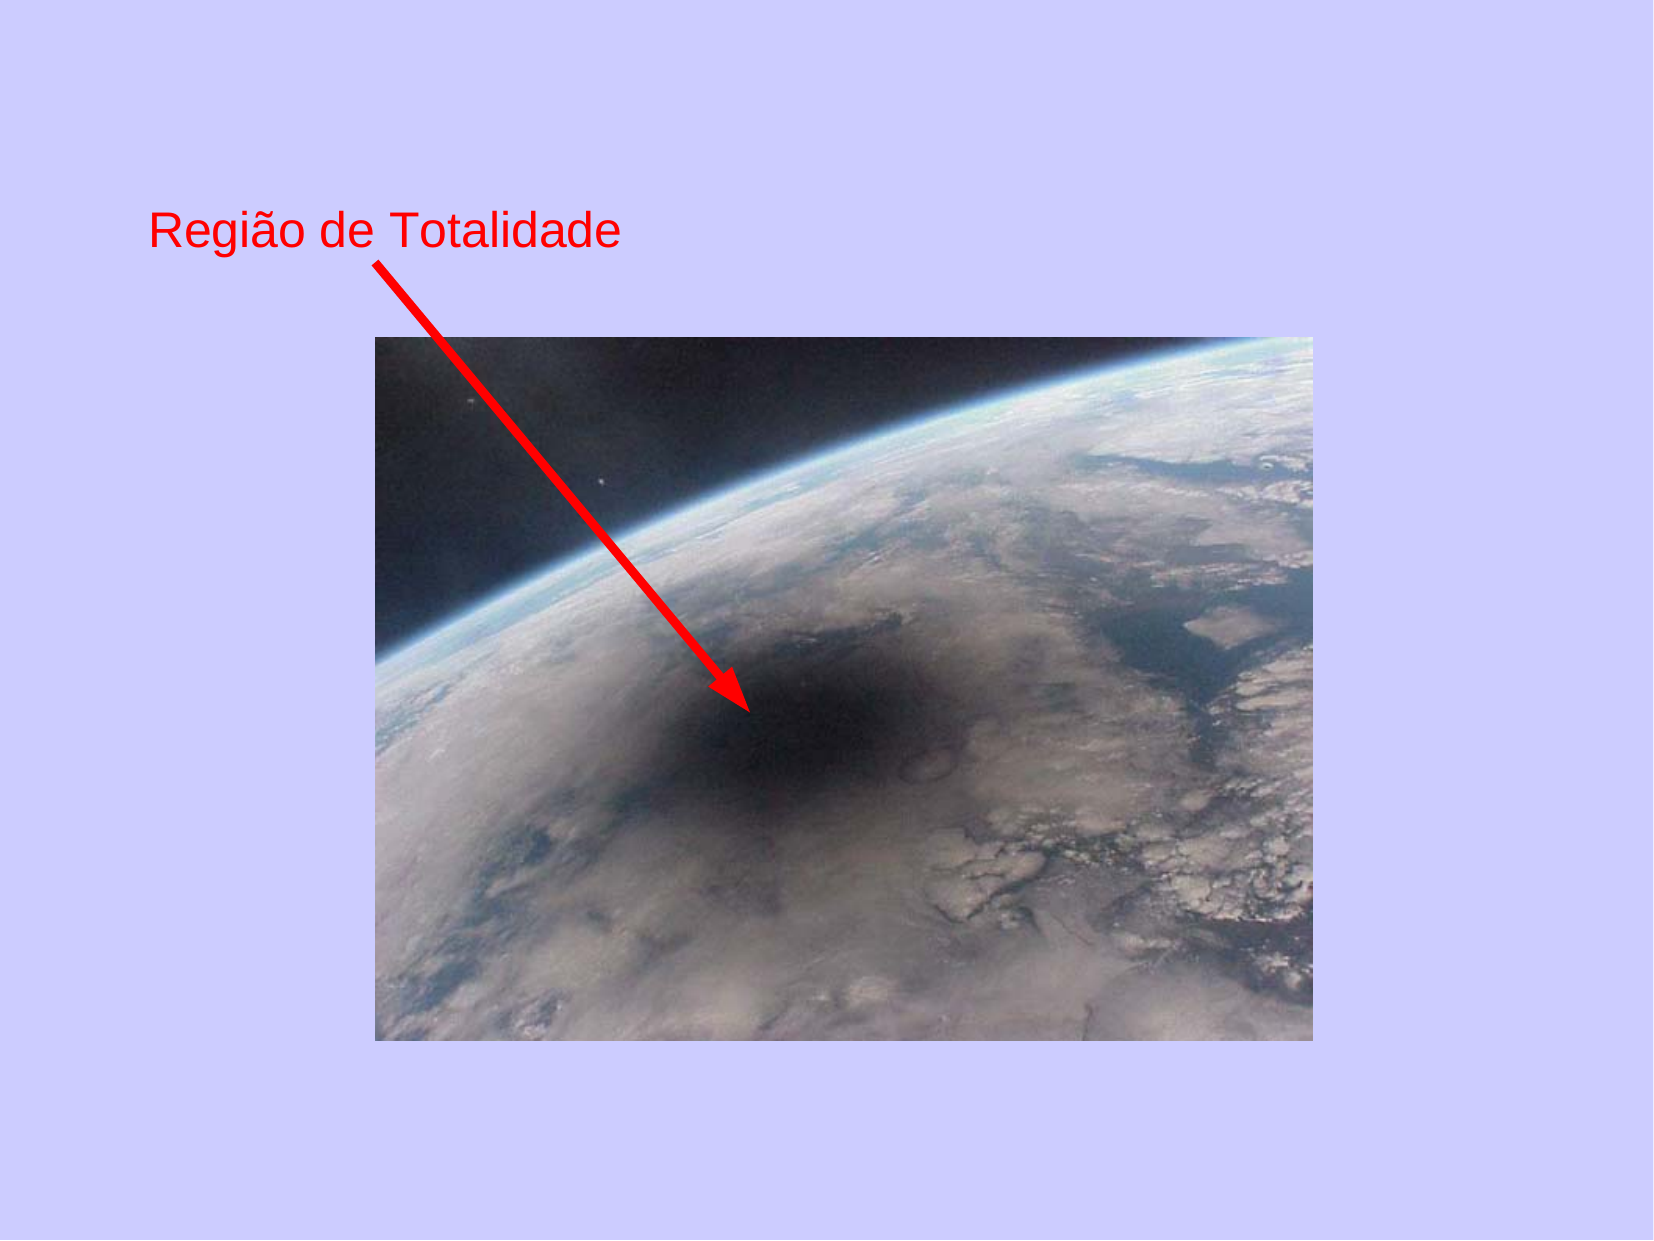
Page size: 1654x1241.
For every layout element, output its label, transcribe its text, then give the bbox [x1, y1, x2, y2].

picture [375, 337, 1313, 1041]
chart [82, 290, 1571, 1109]
text_box Região de Totalidade [133, 187, 638, 265]
